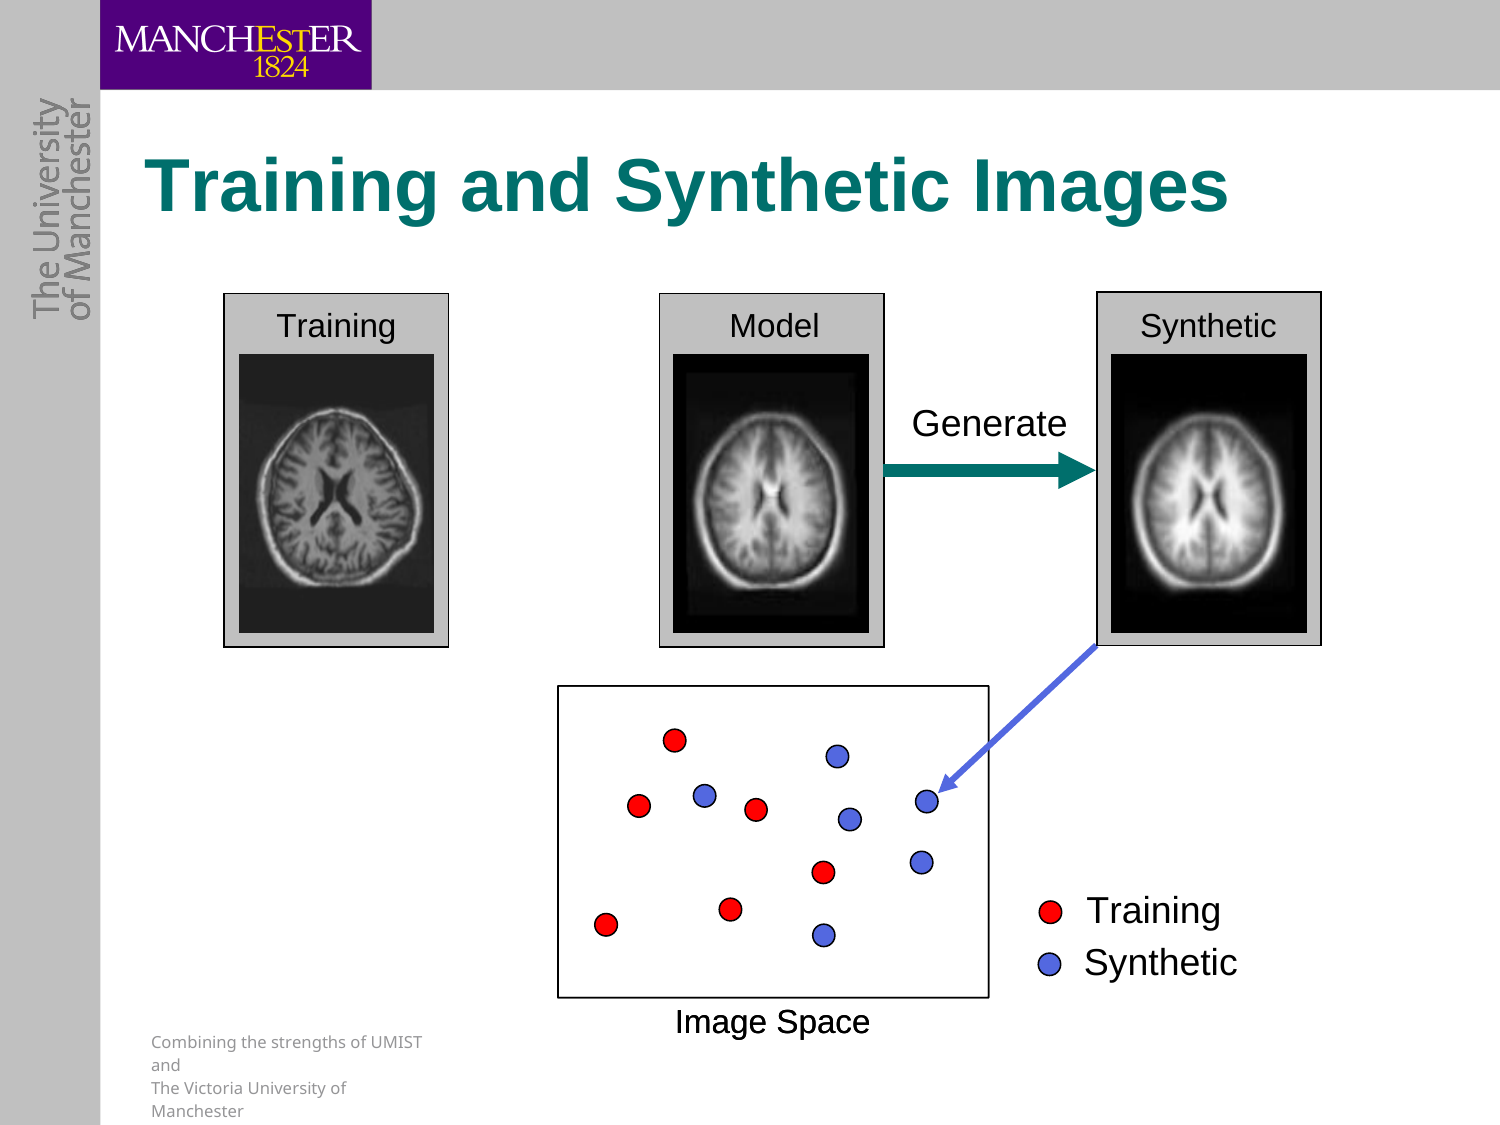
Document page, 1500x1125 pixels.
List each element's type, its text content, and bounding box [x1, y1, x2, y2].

picture [0, 0, 372, 320]
text_box [663, 729, 686, 752]
text_box [693, 784, 716, 808]
text_box [719, 898, 742, 921]
text_box [915, 790, 939, 813]
text_box Image Space [660, 995, 887, 1049]
picture [239, 354, 434, 633]
text_box Model [714, 299, 835, 353]
text_box Generate [896, 395, 1084, 453]
text_box [1096, 291, 1322, 646]
text_box [224, 293, 449, 647]
text_box [812, 924, 835, 947]
text_box [826, 745, 849, 768]
title Training and Synthetic Images [129, 120, 1406, 251]
text_box Synthetic [1125, 299, 1293, 353]
picture [1111, 354, 1307, 633]
text_box Training [1071, 884, 1238, 936]
text_box [744, 798, 768, 822]
text_box [1038, 953, 1061, 976]
text_box [1039, 901, 1062, 924]
text_box [910, 851, 933, 874]
text_box [659, 293, 884, 647]
picture [673, 354, 869, 633]
text_box [627, 794, 651, 818]
text_box Training [261, 299, 412, 353]
text_box [594, 913, 618, 937]
text_box [812, 861, 835, 884]
text_box [838, 808, 862, 831]
text_box Synthetic [1069, 936, 1254, 991]
